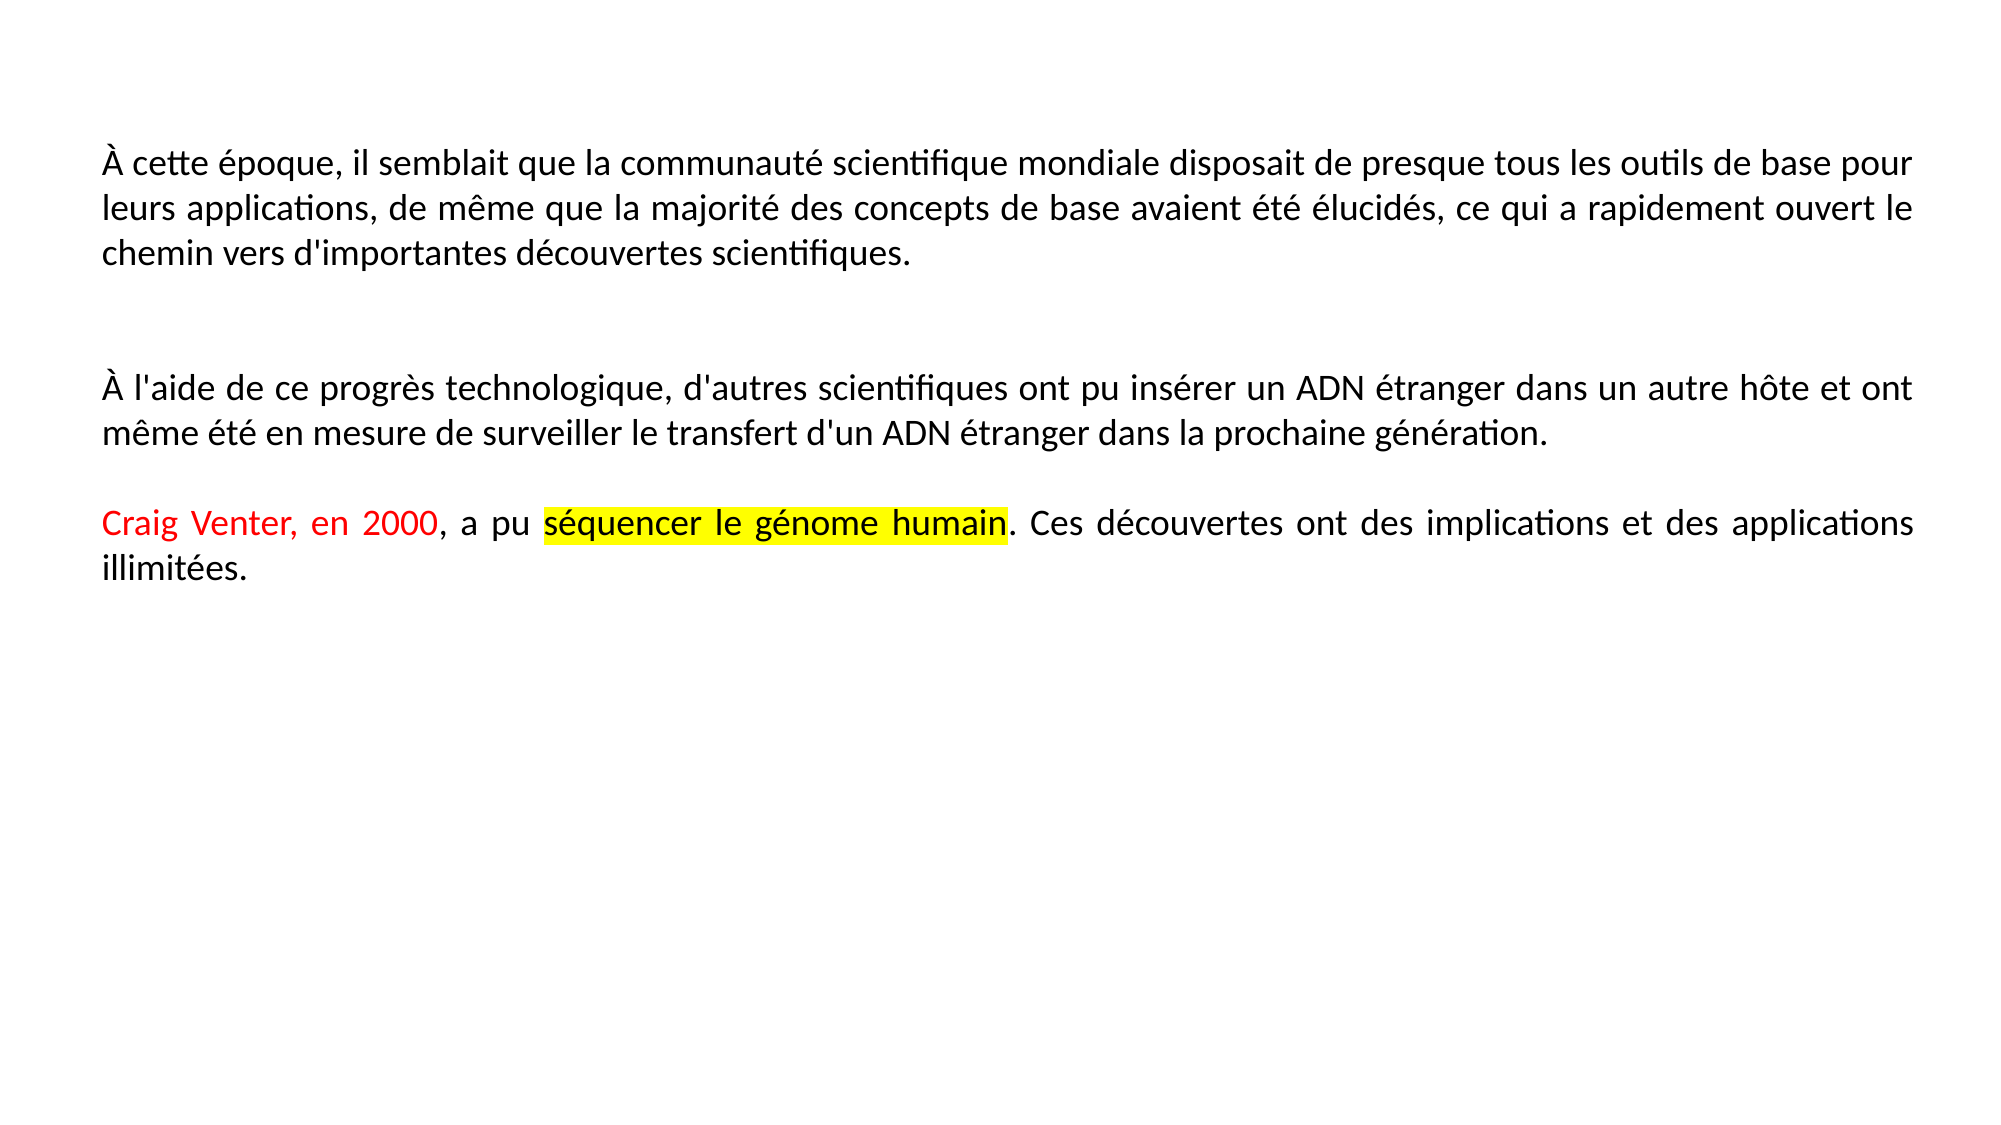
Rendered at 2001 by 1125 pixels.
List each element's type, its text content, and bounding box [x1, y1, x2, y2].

text_box À cette époque, il semblait que la communauté scientifique mondiale disposait de presque tous les outils de base pour leurs applications, de même que la majorité des concepts de base avaient été élucidés, ce qui a rapidement ouvert le chemin vers d'importantes découvertes scientifiques. À l'aide de ce progrès technologique, d'autres scientifiques ont pu insérer un ADN étranger dans un autre hôte et ont même été en mesure de surveiller le transfert d'un ADN étranger dans la prochaine génération. Craig Venter, en 2000, a pu séquencer le génome humain. Ces découvertes ont des implications et des applications illimitées. [86, 130, 1959, 600]
